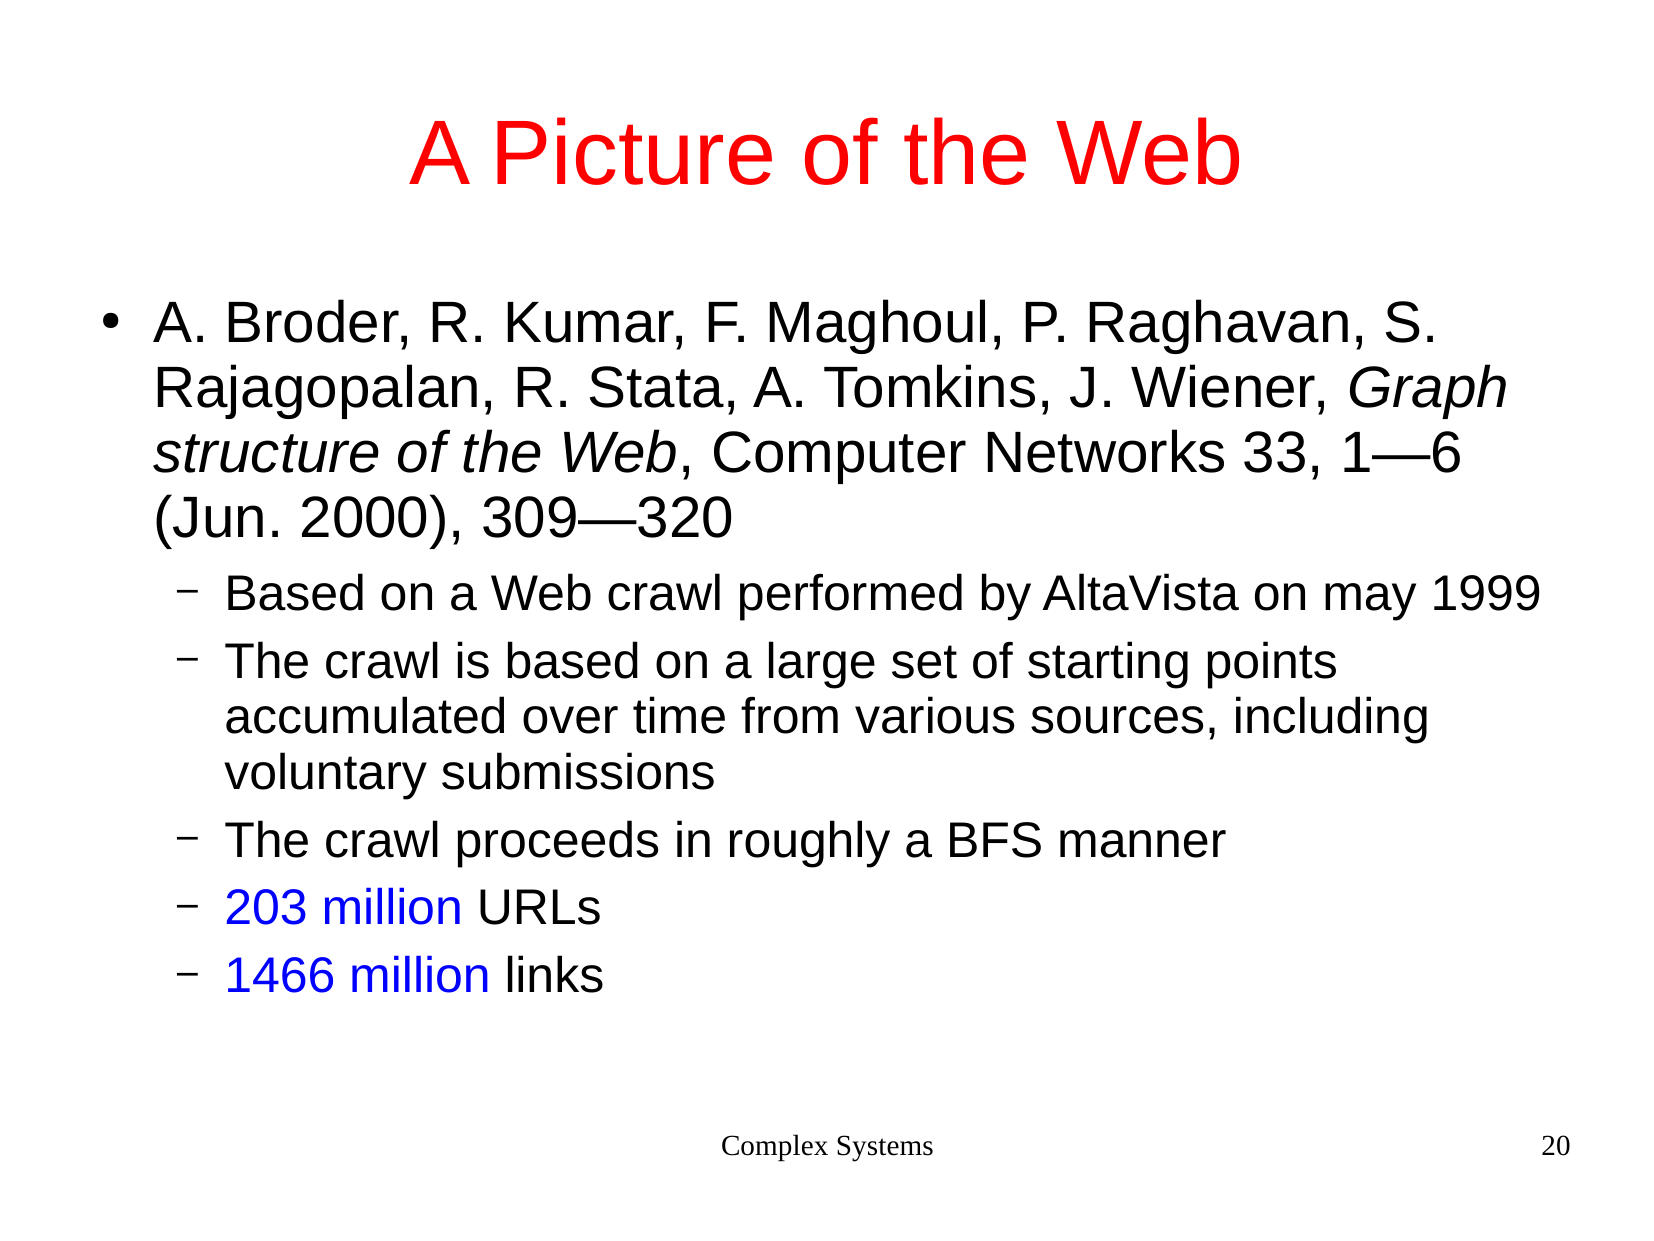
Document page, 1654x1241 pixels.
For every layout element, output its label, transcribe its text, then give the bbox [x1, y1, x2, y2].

title A Picture of the Web [82, 49, 1571, 257]
list A. Broder, R. Kumar, F. Maghoul, P. Raghavan, S. Rajagopalan, R. Stata, A. Tomkins, J. Wiener, Graph structure of the Web, Computer Networks 33, 1—6 (Jun. 2000), 309—320 Based on a Web crawl performed by AltaVista on may 1999 The crawl is based on a large set of starting points accumulated over time from various sources, including voluntary submissions The crawl proceeds in roughly a BFS manner 203 million URLs 1466 million links [82, 290, 1571, 1109]
